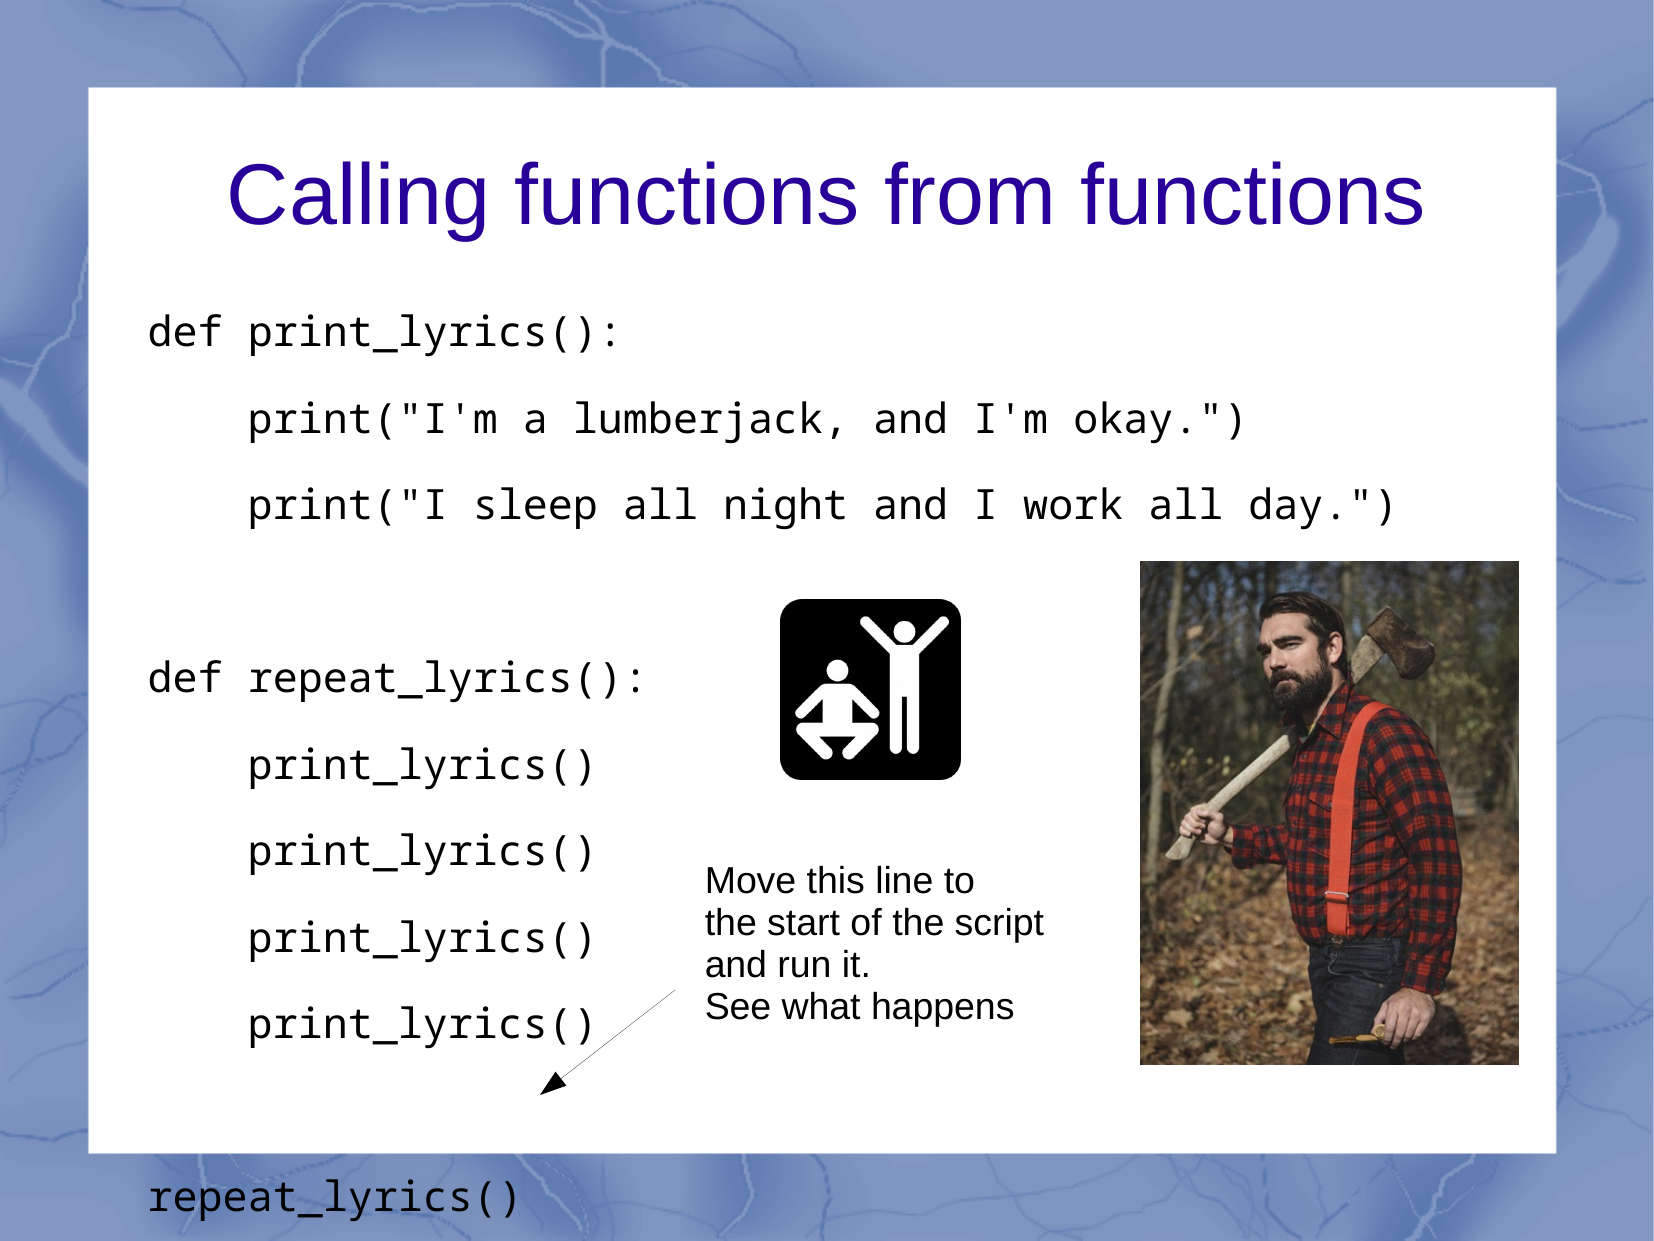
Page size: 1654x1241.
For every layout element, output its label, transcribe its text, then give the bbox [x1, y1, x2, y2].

list def print_lyrics(): print("I'm a lumberjack, and I'm okay.") print("I sleep all night and I work all day.") def repeat_lyrics(): print_lyrics() print_lyrics() print_lyrics() print_lyrics() repeat_lyrics() [147, 302, 1506, 1132]
picture [0, 0, 1654, 1241]
text_box Move this line to the start of the script and run it. See what happens [690, 852, 1060, 1036]
title Calling functions from functions [118, 90, 1536, 298]
